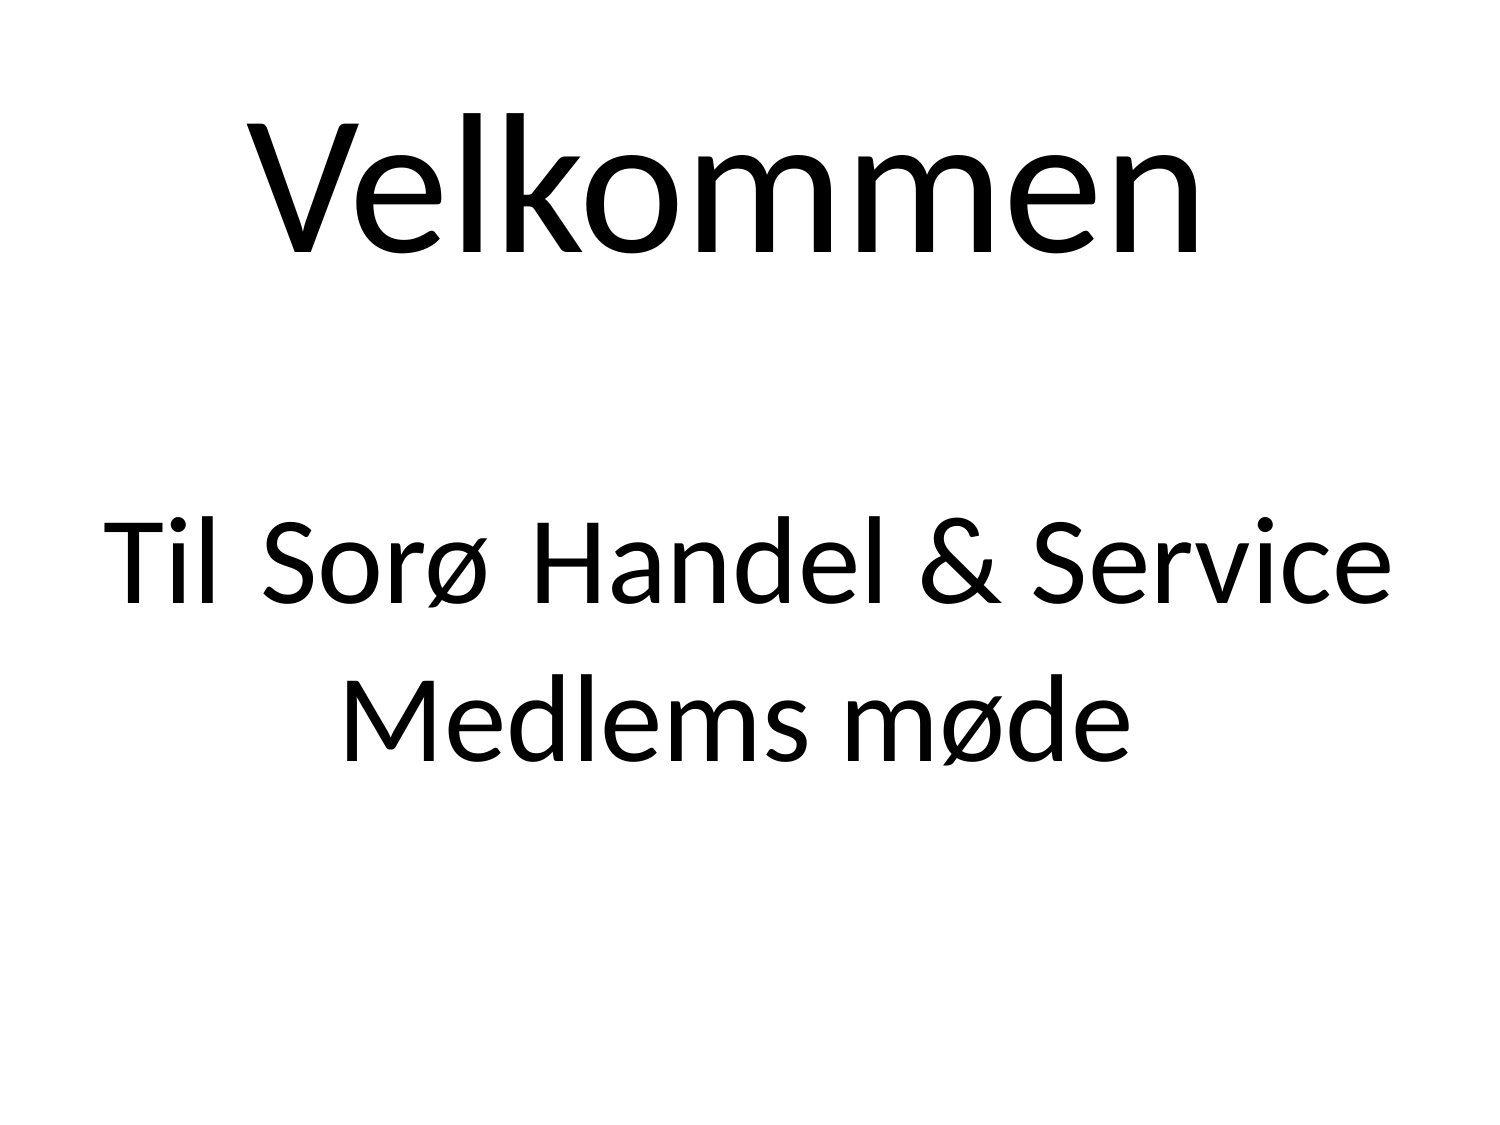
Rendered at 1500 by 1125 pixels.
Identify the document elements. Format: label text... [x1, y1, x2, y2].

list Til Sorø Handel & Service Medlems møde [75, 262, 1426, 1005]
title Velkommen [75, 45, 1426, 233]
